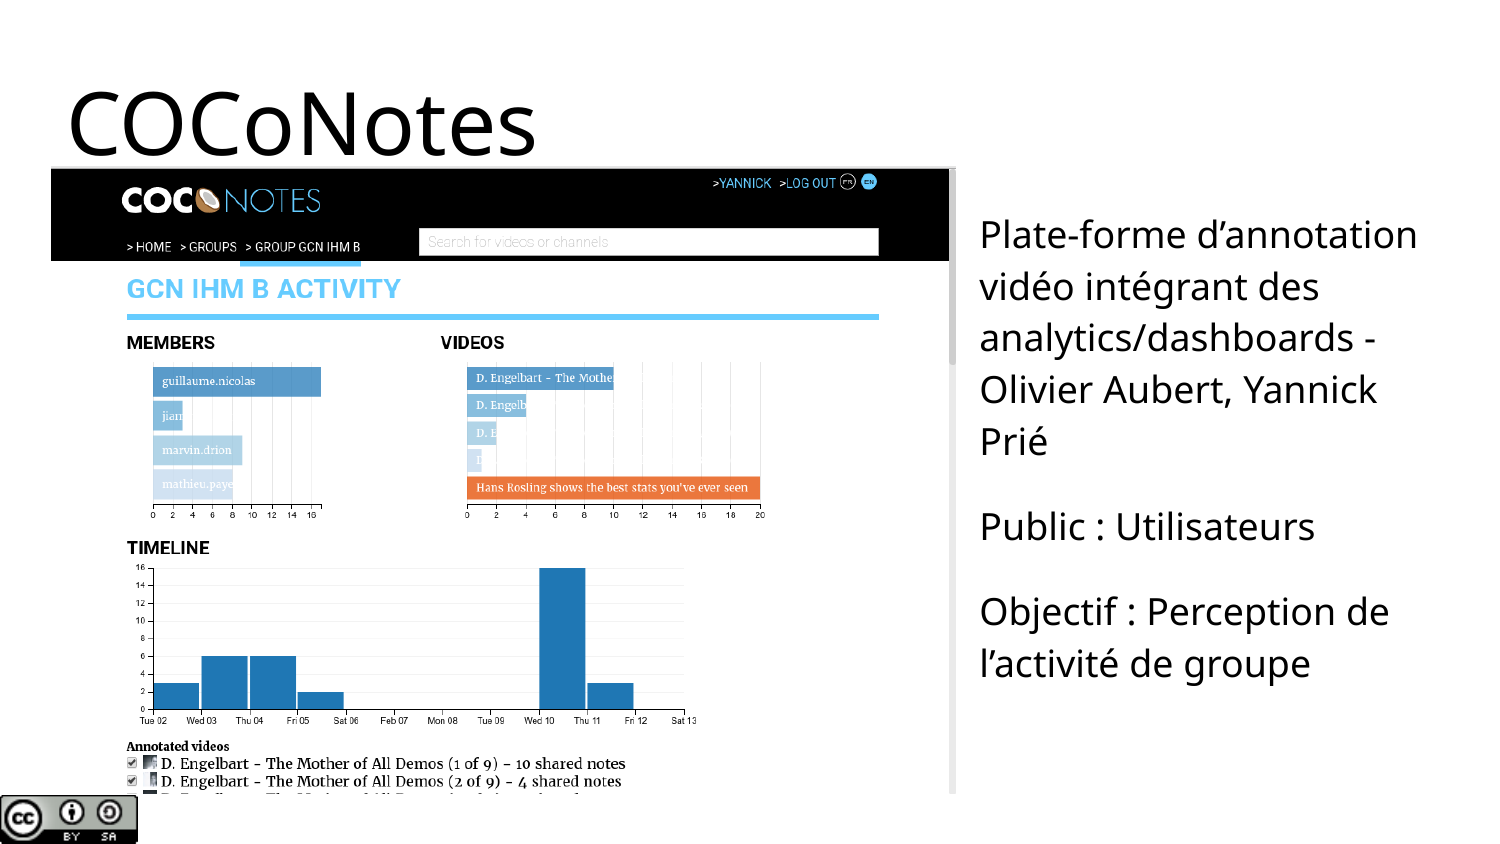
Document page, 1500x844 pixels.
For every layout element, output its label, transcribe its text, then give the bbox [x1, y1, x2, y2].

picture [0, 795, 138, 844]
picture [51, 166, 956, 794]
list Plate-forme d’annotation vidéo intégrant des analytics/dashboards - Olivier Aubert, Yannick Prié Public : Utilisateurs Objectif : Perception de l’activité de groupe [964, 189, 1449, 750]
title COCoNotes [51, 51, 1449, 189]
